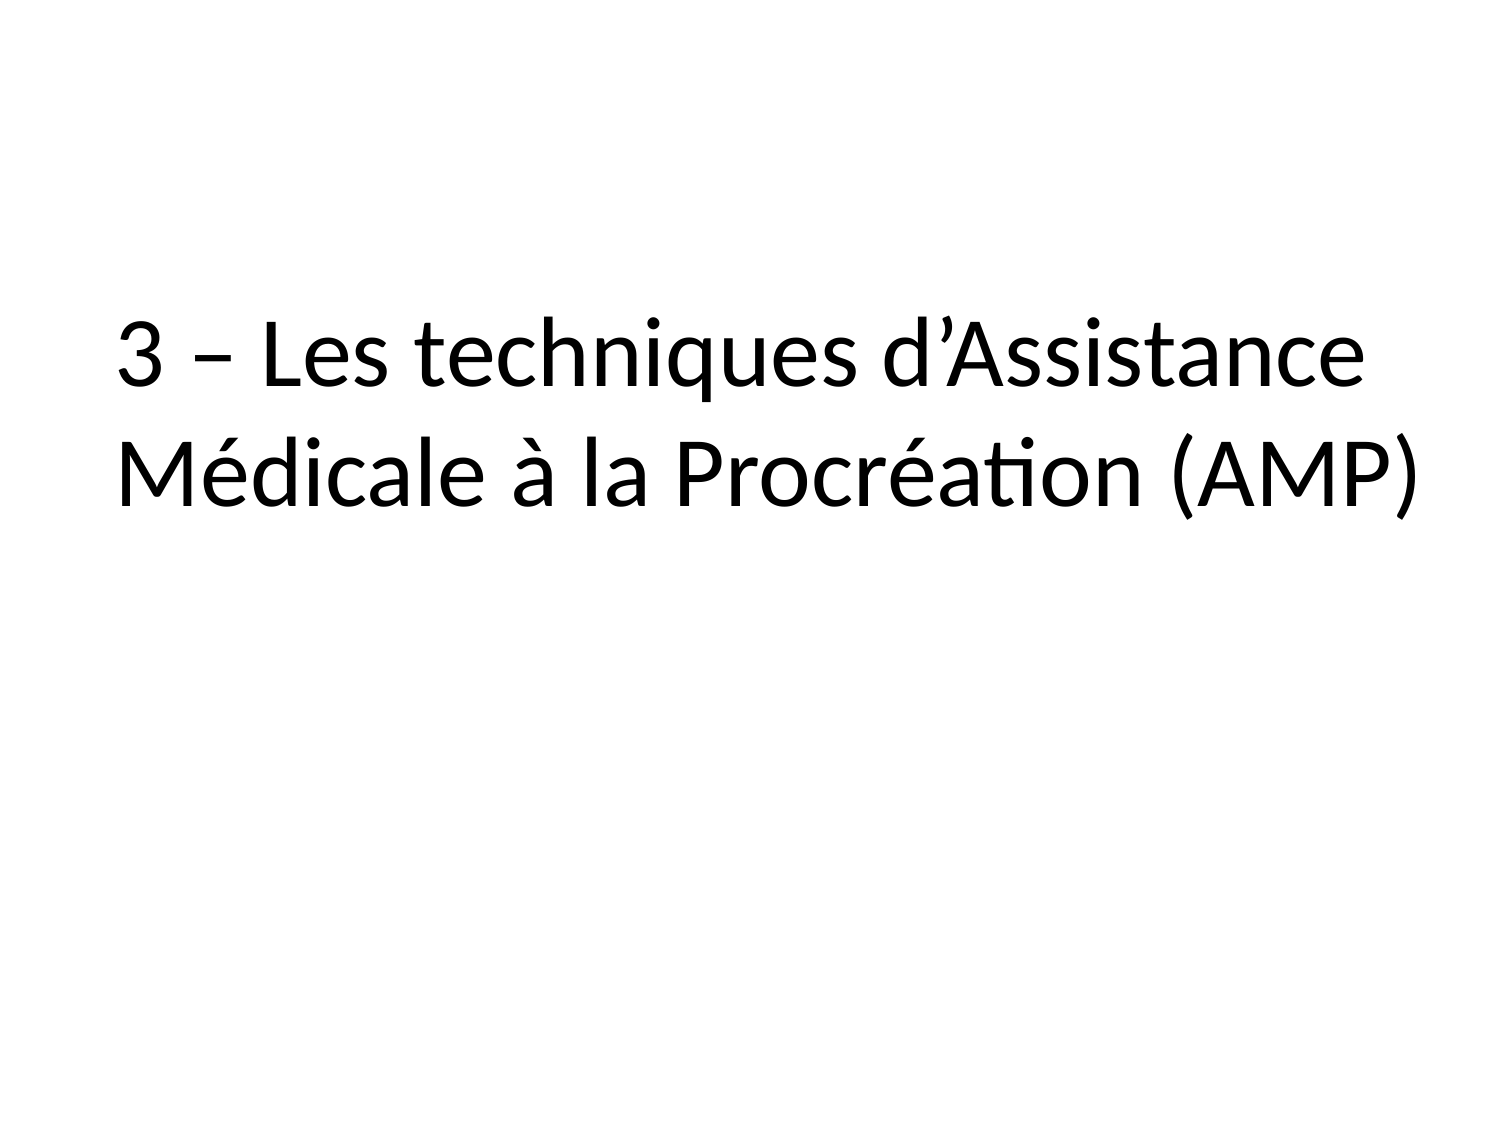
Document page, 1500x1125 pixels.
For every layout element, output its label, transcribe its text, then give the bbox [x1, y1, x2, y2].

text_box 3 – Les techniques d’Assistance Médicale à la Procréation (AMP) [100, 278, 1471, 534]
